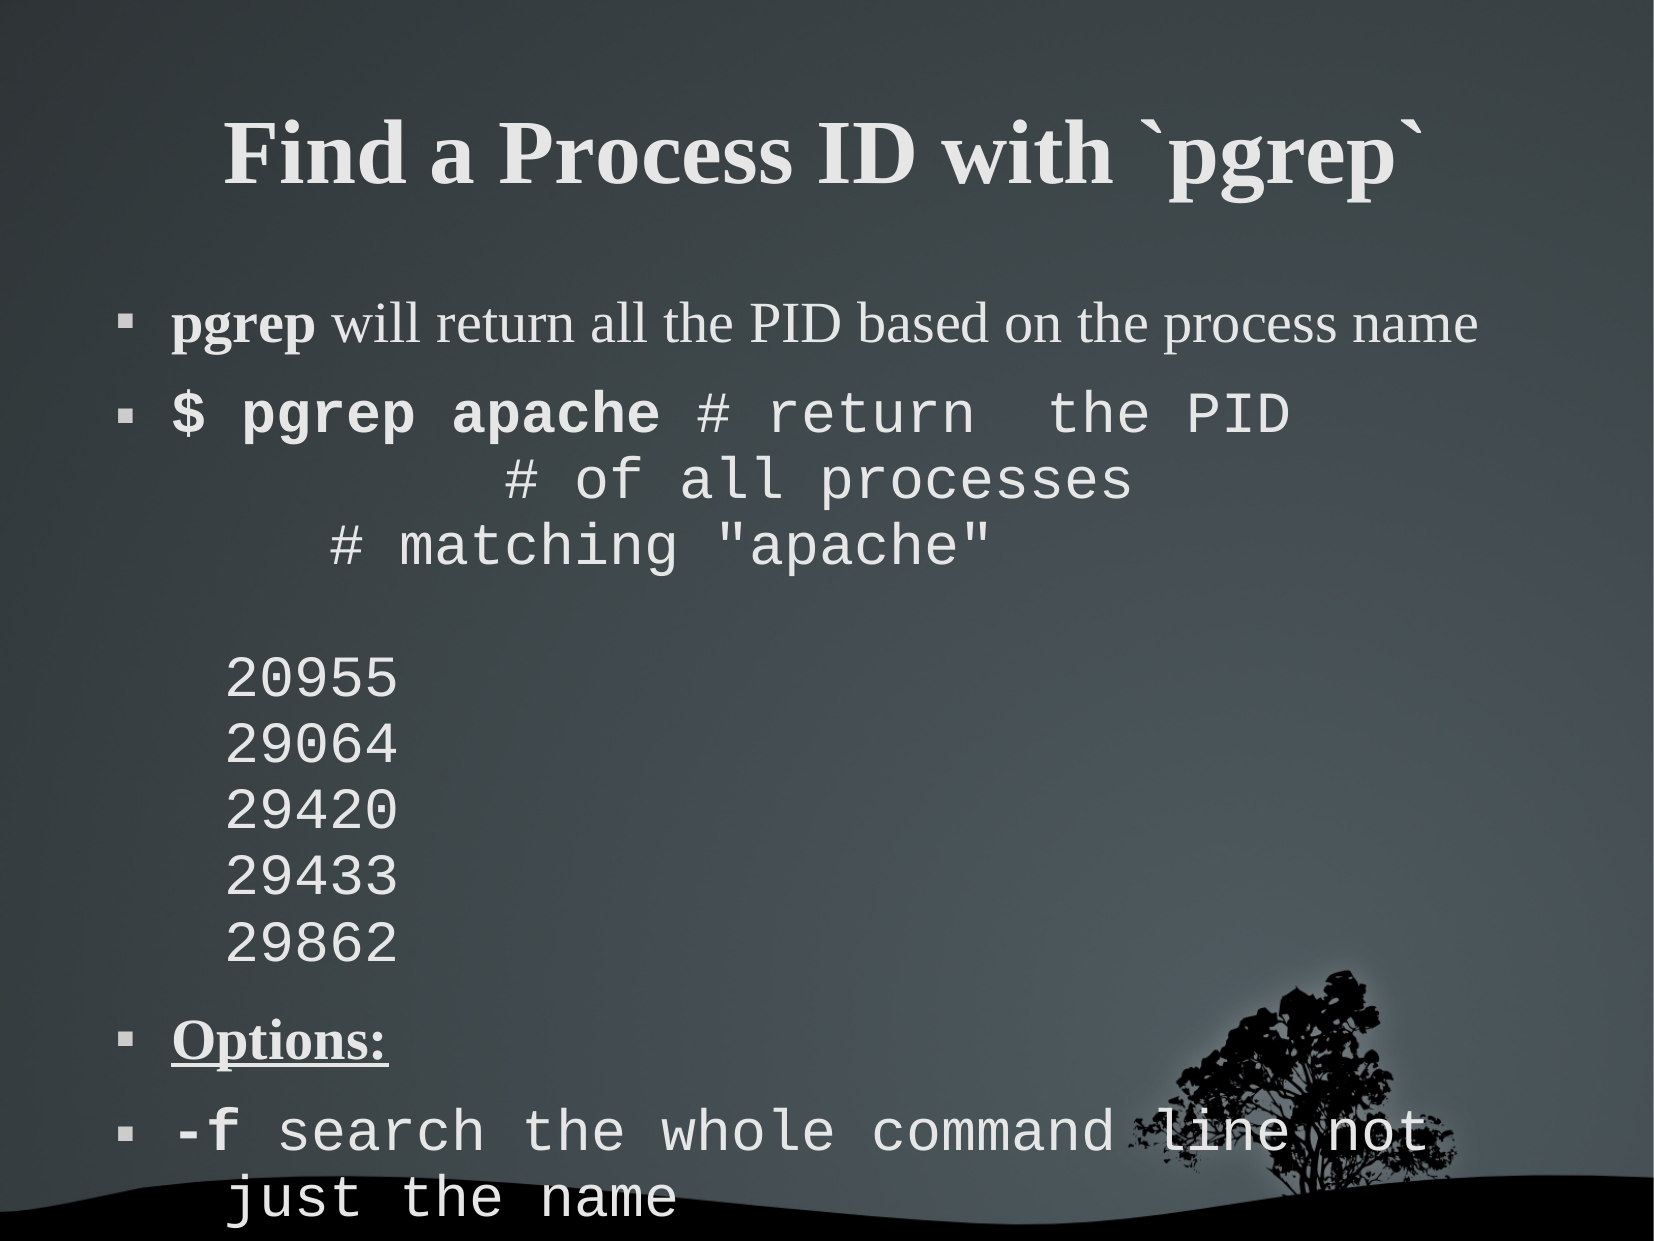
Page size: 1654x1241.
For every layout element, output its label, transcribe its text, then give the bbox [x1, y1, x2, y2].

title Find a Process ID with `pgrep` [82, 49, 1571, 257]
list pgrep will return all the PID based on the process name $ pgrep apache # return the PID # of all processes # matching "apache" 20955 29064 29420 29433 29862 Options: -f search the whole command line not just the name -x exact match [82, 290, 1571, 1109]
picture [0, 0, 1654, 1241]
